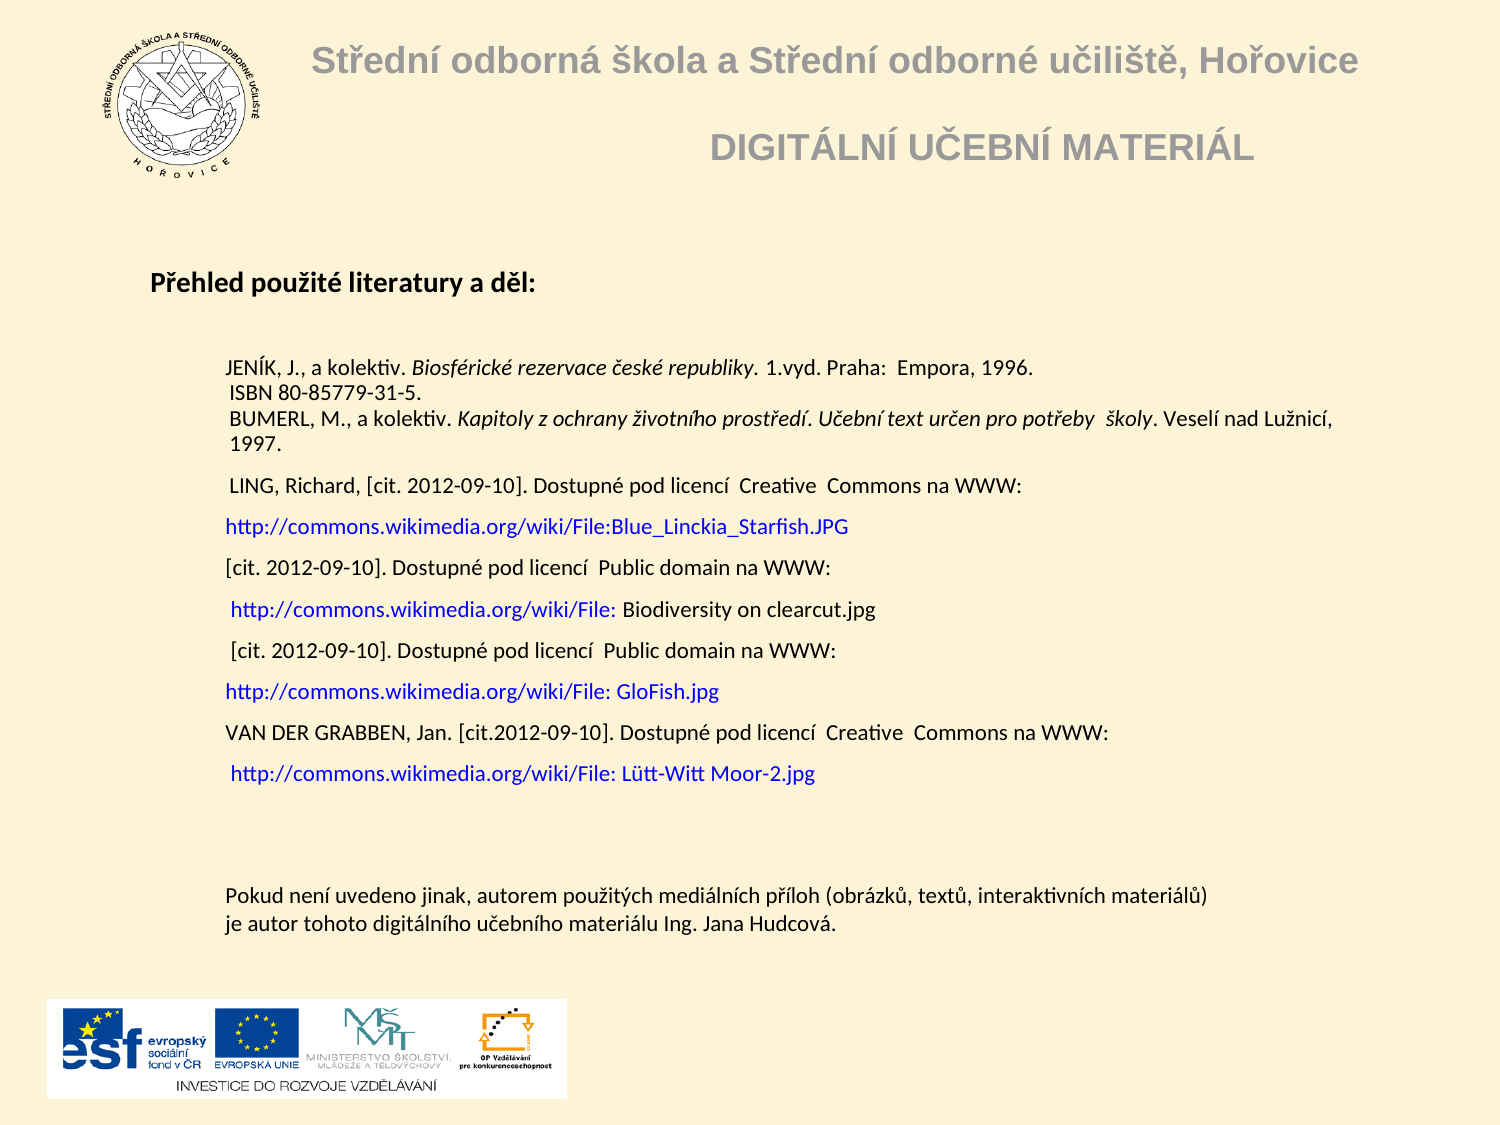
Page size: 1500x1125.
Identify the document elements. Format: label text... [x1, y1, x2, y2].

text_box Přehled použité literatury a děl: JENÍK, J., a kolektiv. Biosférické rezervace české republiky. 1.vyd. Praha: Empora, 1996. ISBN 80-85779-31-5. BUMERL, M., a kolektiv. Kapitoly z ochrany životního prostředí. Učební text určen pro potřeby školy. Veselí nad Lužnicí, 1997. LING, Richard, [cit. 2012-09-10]. Dostupné pod licencí Creative Commons na WWW: http://commons.wikimedia.org/wiki/File:Blue_Linckia_Starfish.JPG [cit. 2012-09-10]. Dostupné pod licencí Public domain na WWW: http://commons.wikimedia.org/wiki/File: Biodiversity on clearcut.jpg [cit. 2012-09-10]. Dostupné pod licencí Public domain na WWW: http://commons.wikimedia.org/wiki/File: GloFish.jpg VAN DER GRABBEN, Jan. [cit.2012-09-10]. Dostupné pod licencí Creative Commons na WWW: http://commons.wikimedia.org/wiki/File: Lütt-Witt Moor-2.jpg Pokud není uvedeno jinak, autorem použitých mediálních příloh (obrázků, textů, interaktivních materiálů) je autor tohoto digitálního učebního materiálu Ing. Jana Hudcová. [135, 237, 1377, 1039]
picture [102, 31, 260, 178]
picture [47, 999, 567, 1099]
